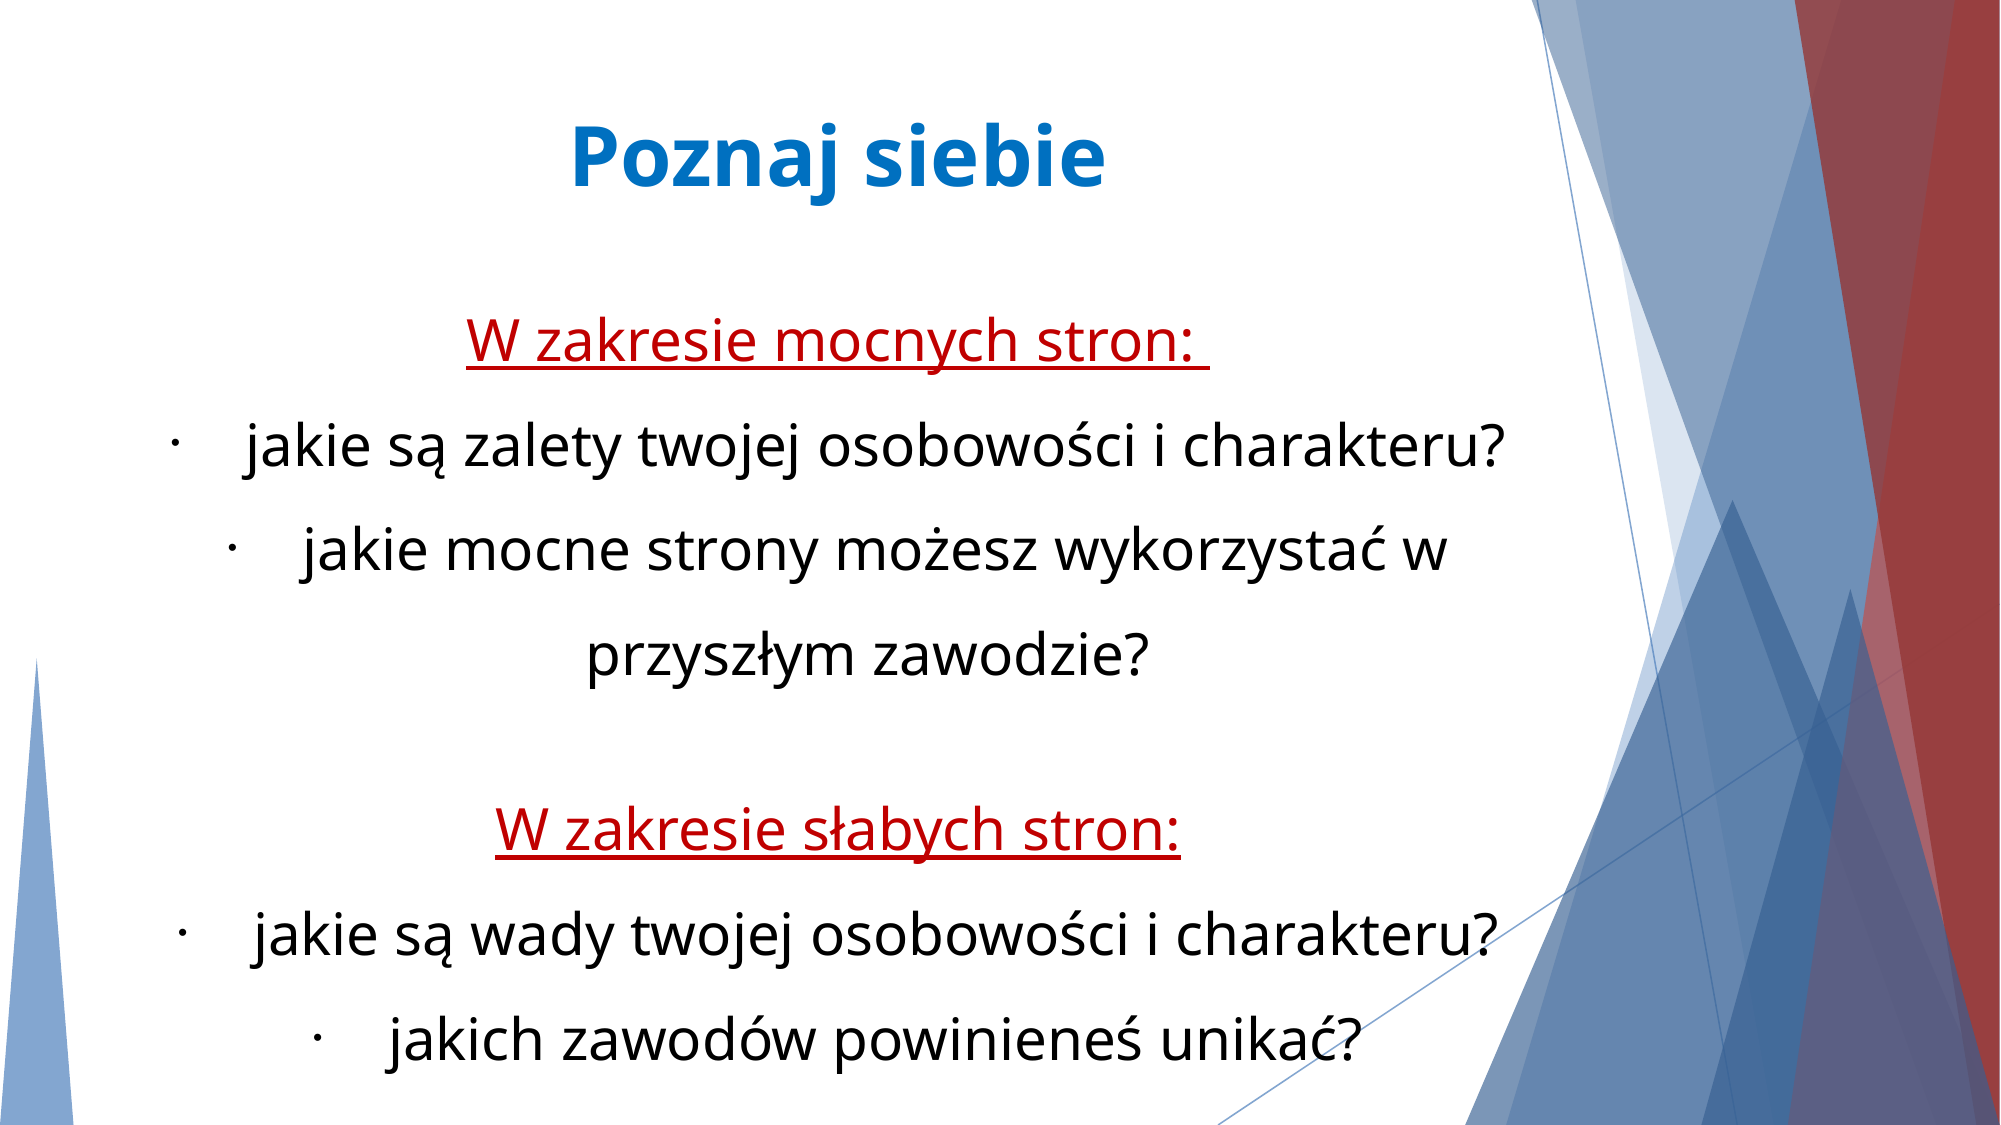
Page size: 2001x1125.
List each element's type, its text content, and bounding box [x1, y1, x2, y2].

text_box Poznaj siebie W zakresie mocnych stron: jakie są zalety twojej osobowości i charakteru? jakie mocne strony możesz wykorzystać w przyszłym zawodzie? W zakresie słabych stron: jakie są wady twojej osobowości i charakteru? jakich zawodów powinieneś unikać? [82, 95, 1594, 1095]
